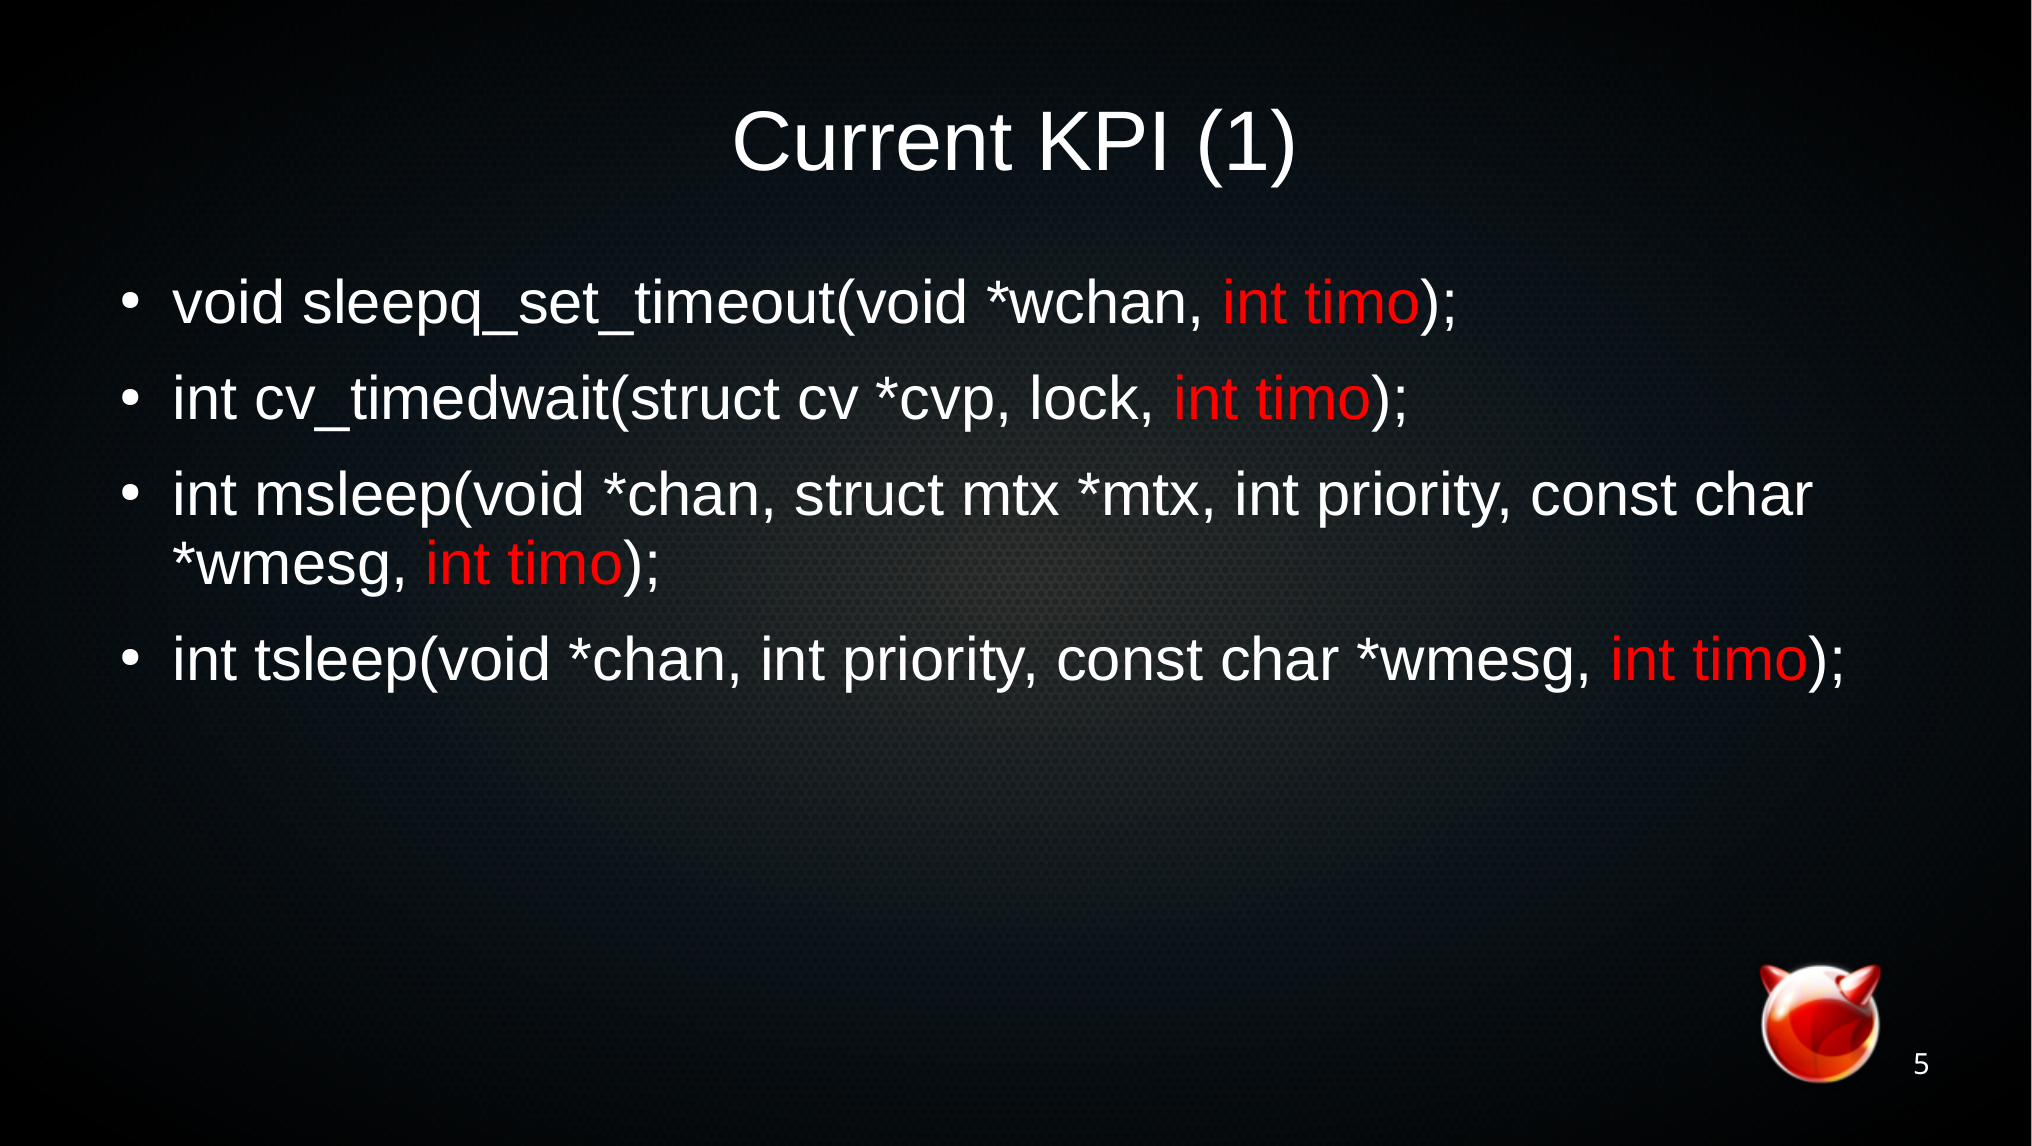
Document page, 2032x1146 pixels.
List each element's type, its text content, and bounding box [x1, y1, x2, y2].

title Current KPI (1) [101, 45, 1930, 237]
picture [0, 0, 2032, 1146]
list void sleepq_set_timeout(void *wchan, int timo); int cv_timedwait(struct cv *cvp, lock, int timo); int msleep(void *chan, struct mtx *mtx, int priority, const char *wmesg, int timo); int tsleep(void *chan, int priority, const char *wmesg, int timo); [101, 268, 1890, 1025]
